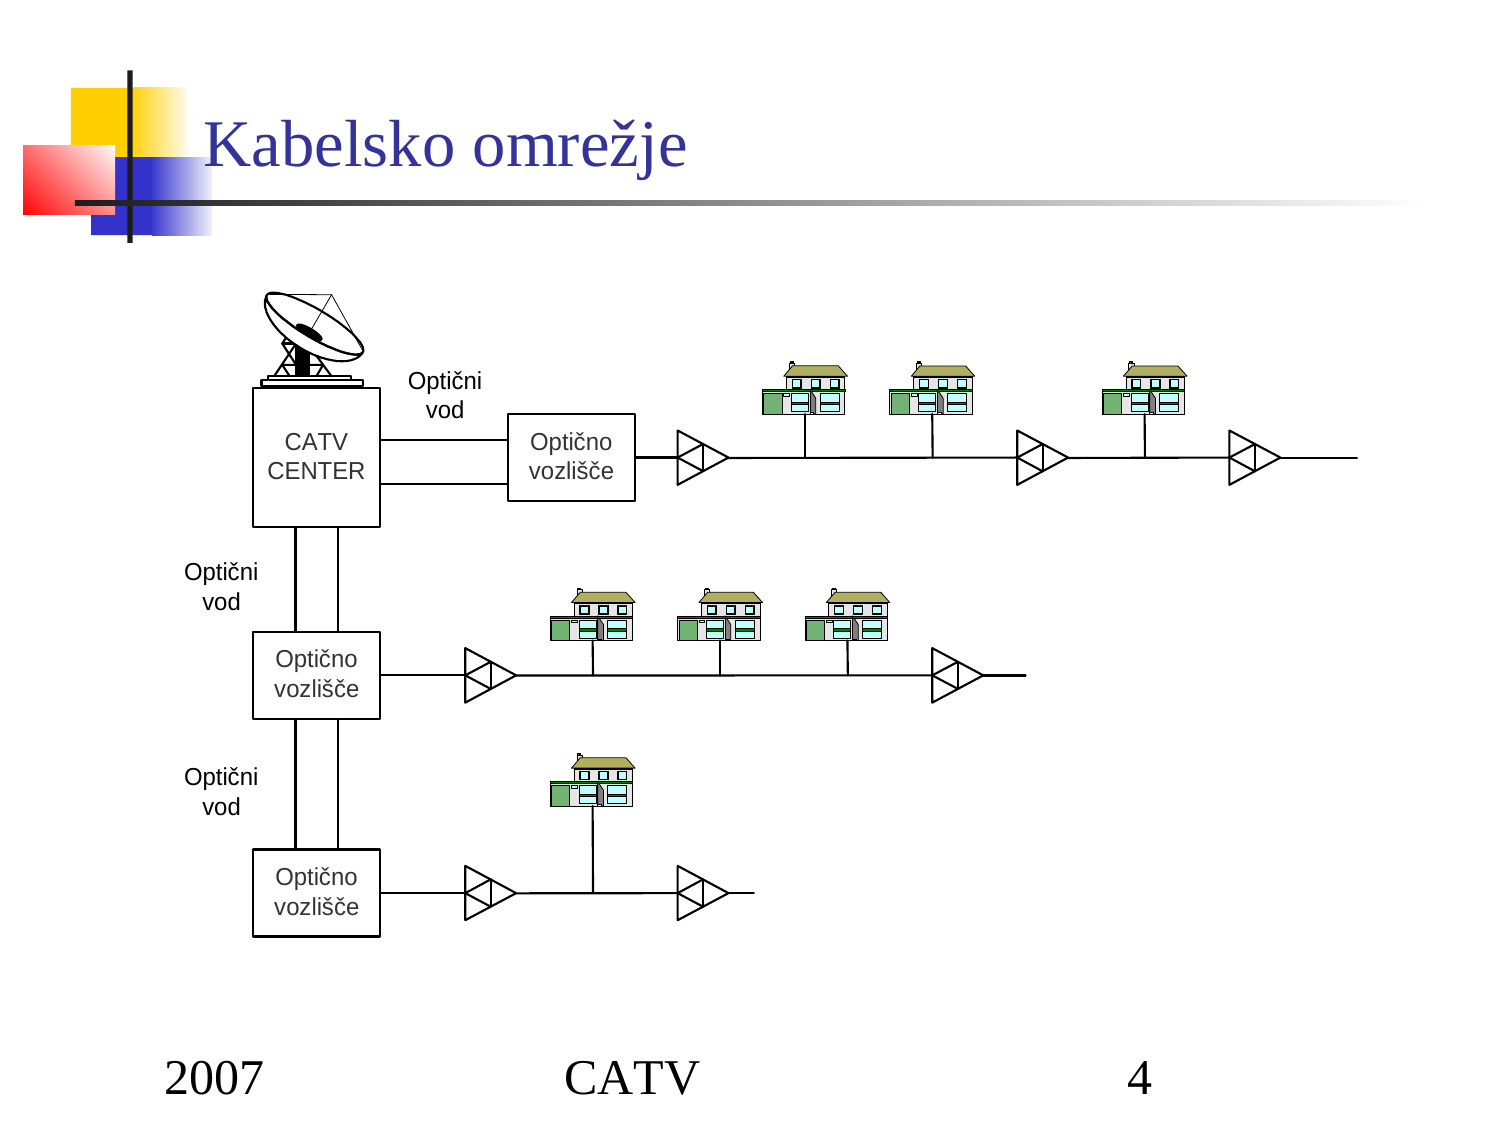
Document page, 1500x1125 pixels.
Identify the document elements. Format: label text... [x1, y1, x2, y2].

chart [162, 262, 1363, 943]
title Kabelsko omrežje [188, 92, 1468, 188]
